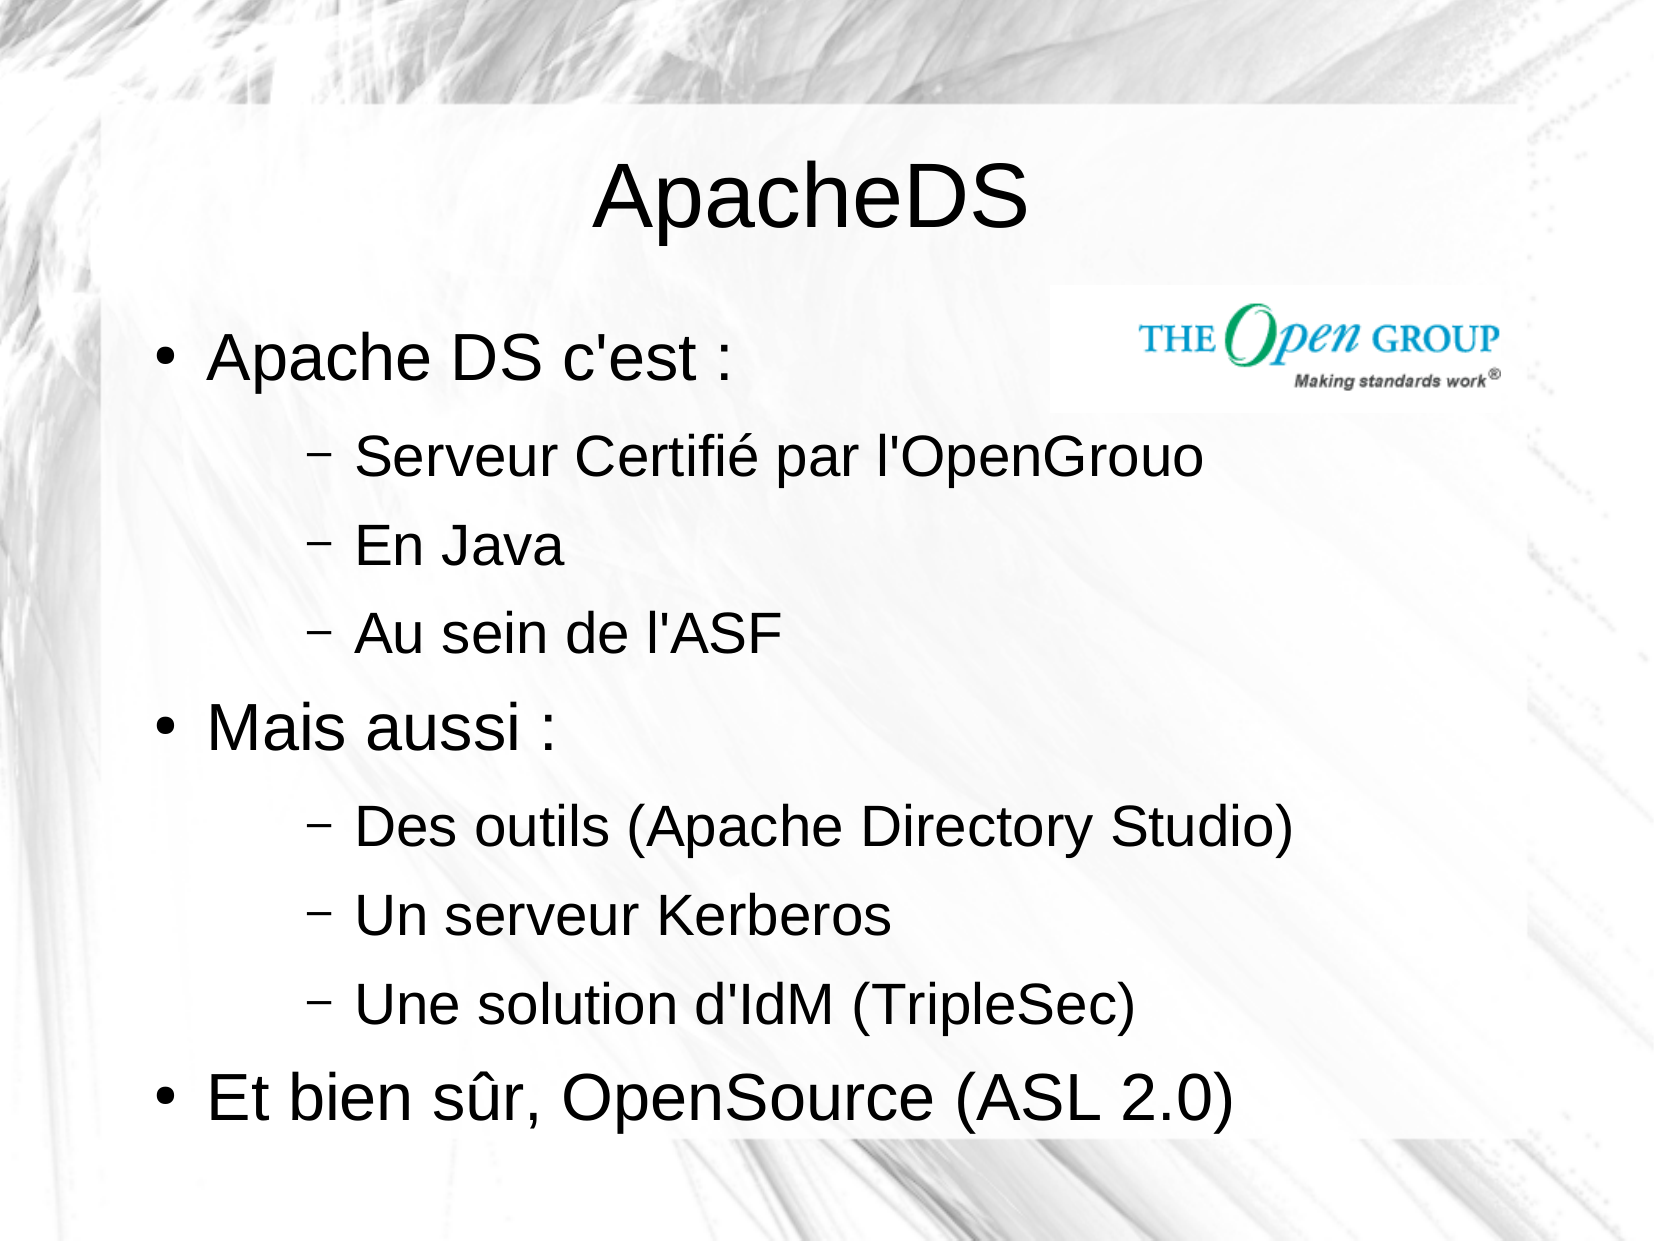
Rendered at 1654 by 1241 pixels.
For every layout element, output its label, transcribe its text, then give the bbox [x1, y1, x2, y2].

list Apache DS c'est : Serveur Certifié par l'OpenGrouo En Java Au sein de l'ASF Mais aussi : Des outils (Apache Directory Studio) Un serveur Kerberos Une solution d'IdM (TripleSec) Et bien sûr, OpenSource (ASL 2.0) [118, 319, 1571, 1181]
title ApacheDS [118, 119, 1506, 273]
picture [0, 0, 1654, 1241]
